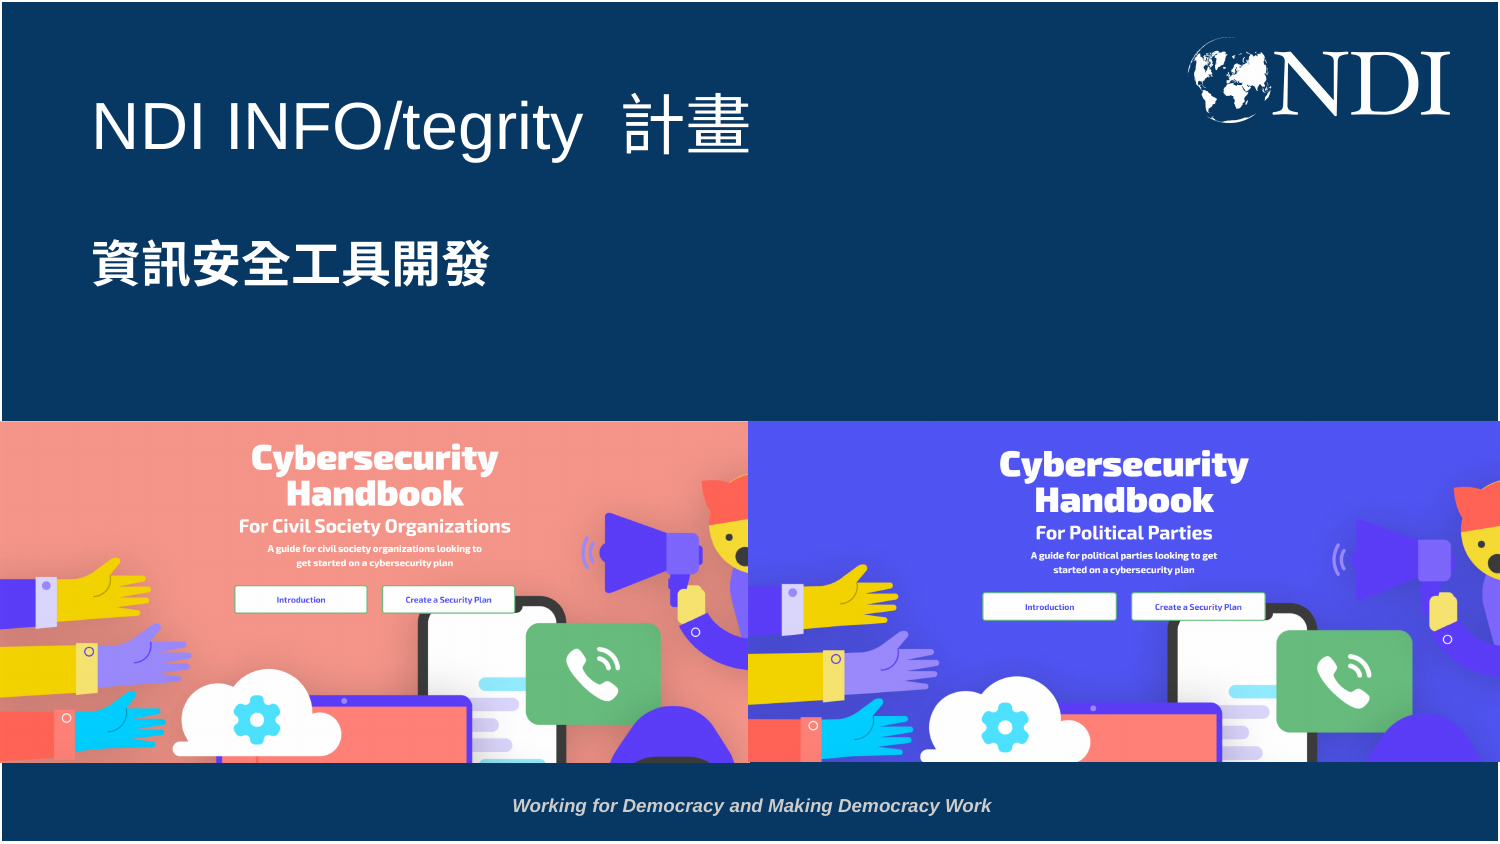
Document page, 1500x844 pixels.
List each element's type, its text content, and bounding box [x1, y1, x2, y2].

picture [1187, 37, 1450, 123]
text_box 資訊安全工具開發 [76, 207, 995, 318]
picture [0, 421, 1500, 763]
title NDI INFO/tegrity 計畫 [76, 68, 1095, 178]
